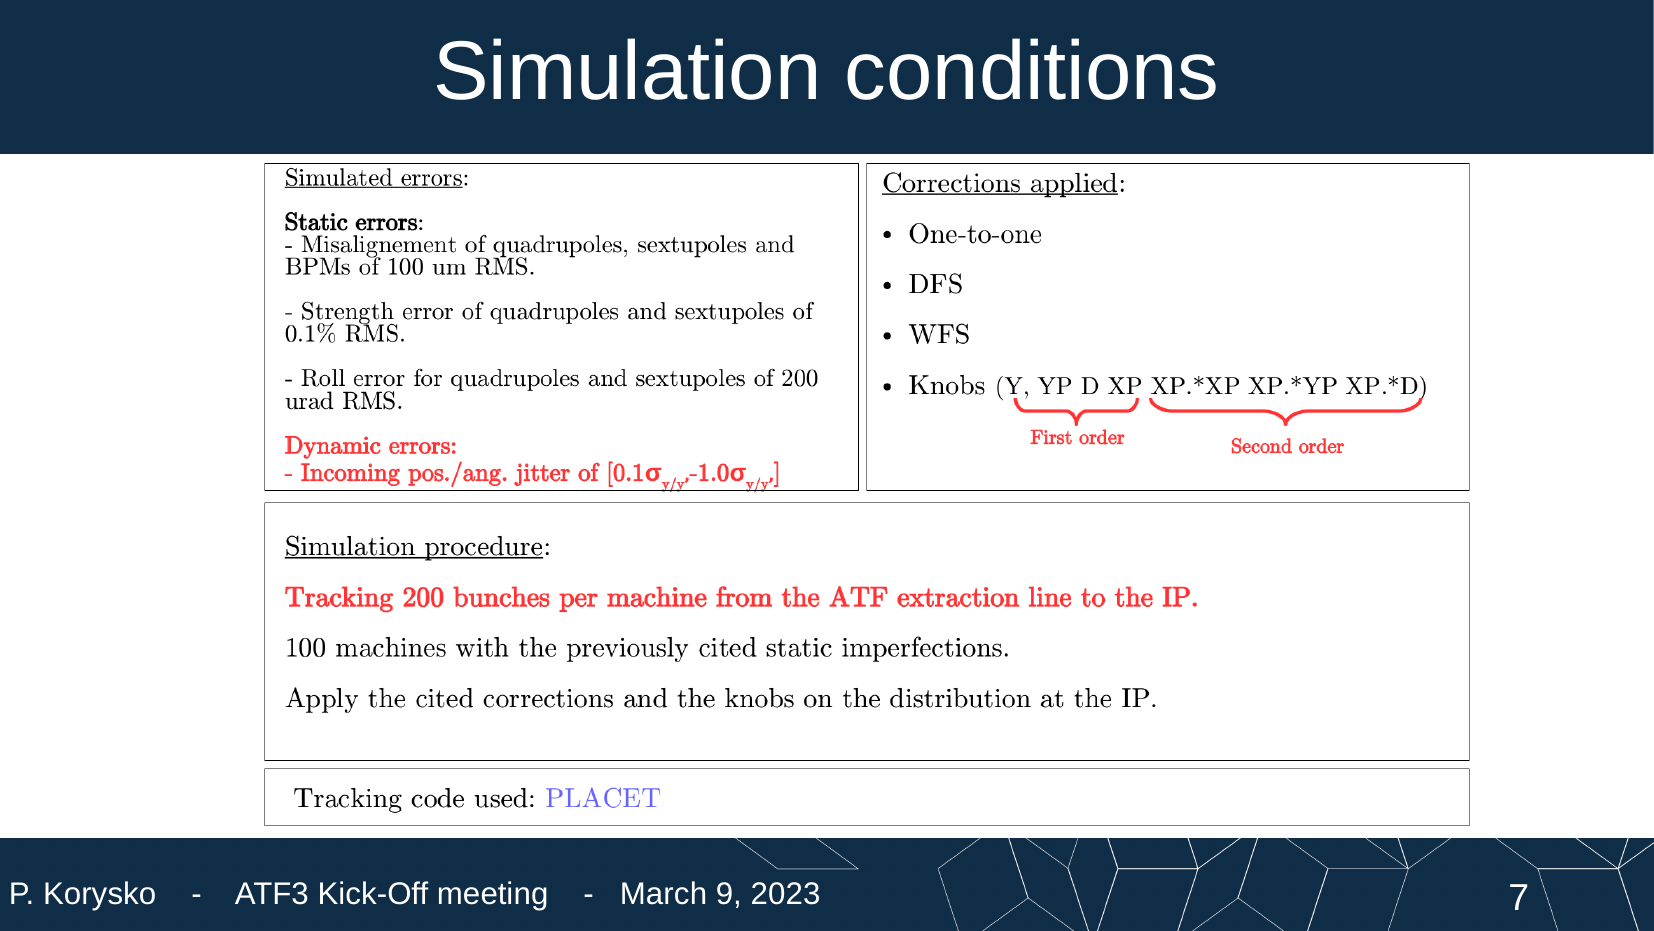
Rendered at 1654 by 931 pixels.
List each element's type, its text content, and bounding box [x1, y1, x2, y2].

picture [0, 0, 1654, 154]
picture [0, 838, 1654, 931]
text_box P. Korysko - ATF3 Kick-Off meeting - March 9, 2023 [0, 868, 957, 931]
picture [258, 159, 1476, 833]
text_box <number> [1493, 868, 1654, 931]
